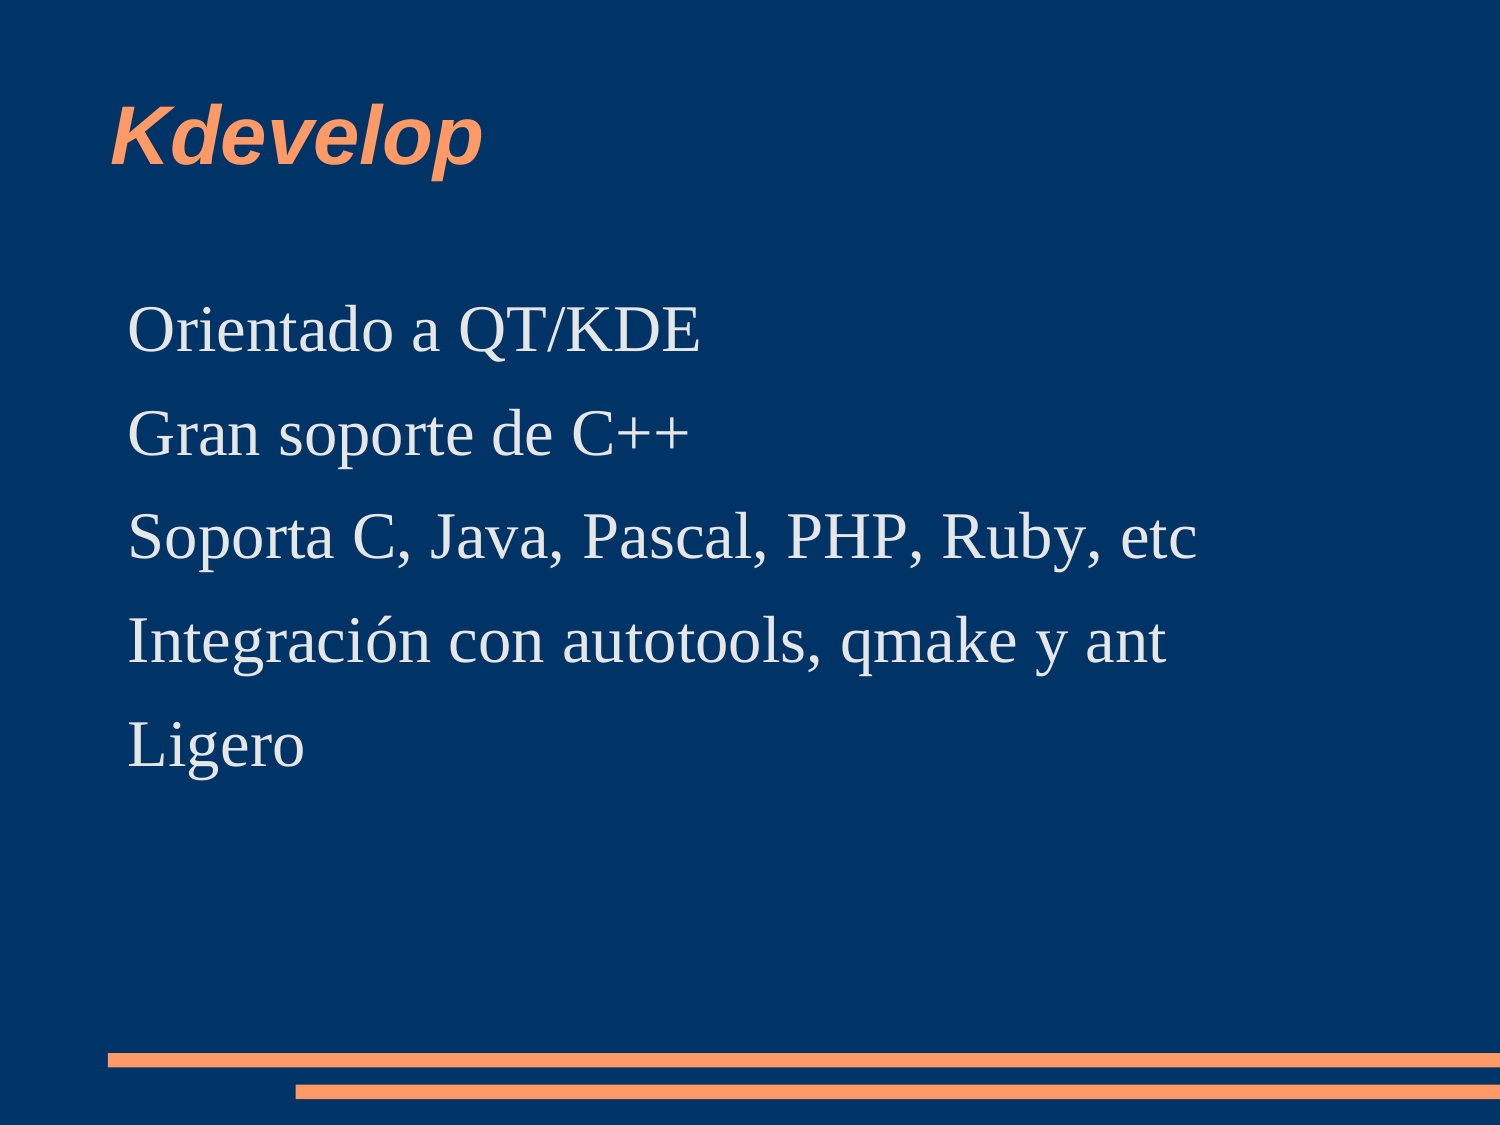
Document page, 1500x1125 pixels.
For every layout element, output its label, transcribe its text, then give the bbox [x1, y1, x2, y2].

title Kdevelop [110, 41, 1392, 230]
list Orientado a QT/KDE Gran soporte de C++ Soporta C, Java, Pascal, PHP, Ruby, etc Integración con autotools, qmake y ant Ligero [110, 292, 1416, 1027]
